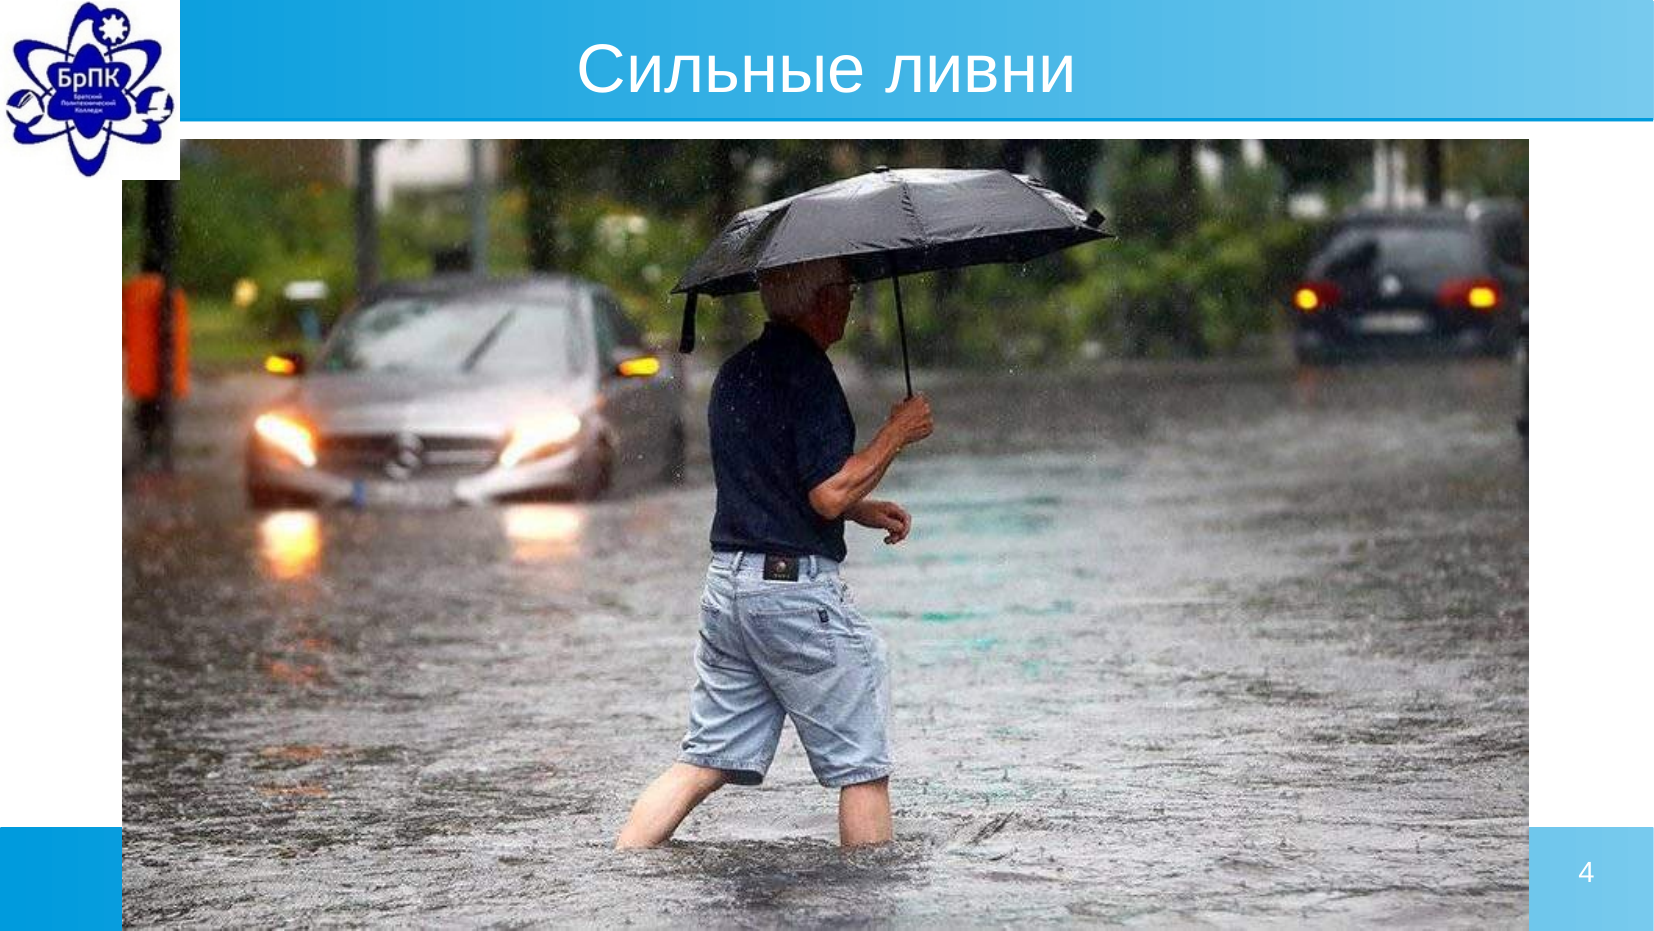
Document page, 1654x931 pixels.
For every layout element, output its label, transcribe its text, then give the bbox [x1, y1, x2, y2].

picture [0, 0, 1529, 931]
title Сильные ливни [180, 29, 1595, 108]
